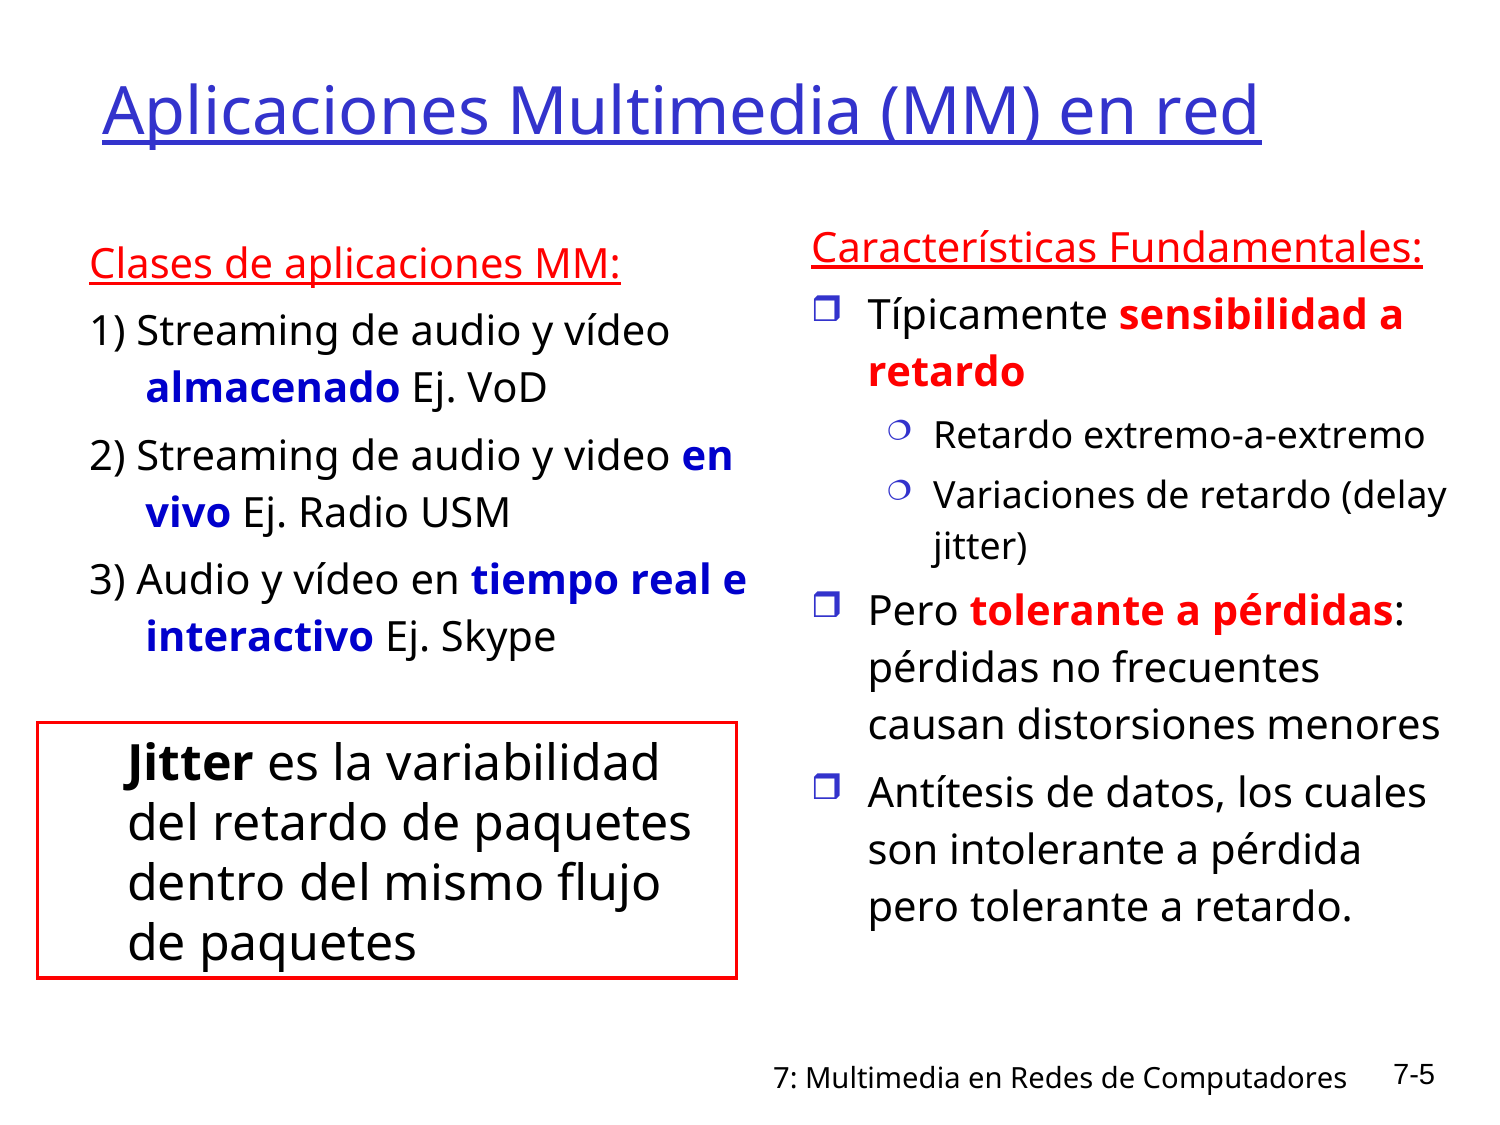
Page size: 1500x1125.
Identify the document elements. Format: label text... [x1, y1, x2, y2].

text_box Jitter es la variabilidad del retardo de paquetes dentro del mismo flujo de paquetes [37, 722, 737, 978]
title Aplicaciones Multimedia (MM) en red [87, 37, 1363, 181]
list Características Fundamentales: Típicamente sensibilidad a retardo Retardo extremo-a-extremo Variaciones de retardo (delay jitter) Pero tolerante a pérdidas: pérdidas no frecuentes causan distorsiones menores Antítesis de datos, los cuales son intolerante a pérdida pero tolerante a retardo. [796, 209, 1470, 1055]
list Clases de aplicaciones MM: 1) Streaming de audio y vídeo almacenado Ej. VoD 2) Streaming de audio y video en vivo Ej. Radio USM 3) Audio y vídeo en tiempo real e interactivo Ej. Skype [74, 226, 790, 1032]
